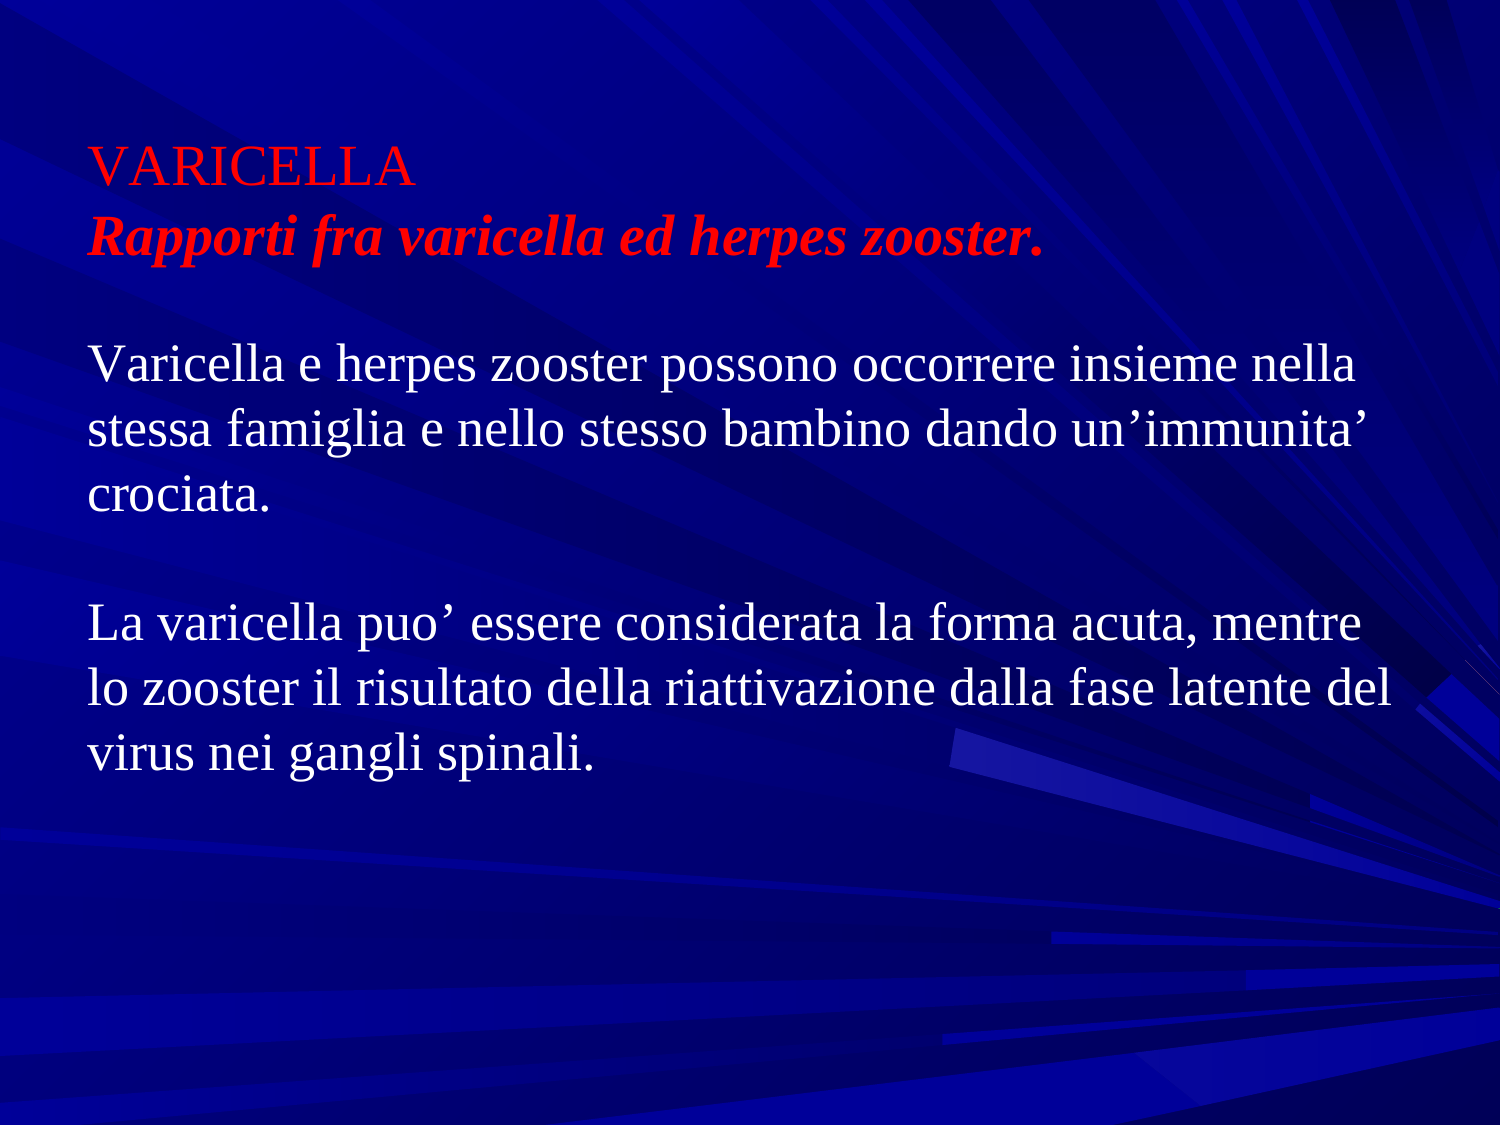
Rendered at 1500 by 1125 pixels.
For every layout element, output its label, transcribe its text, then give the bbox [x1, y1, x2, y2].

text_box VARICELLA Rapporti fra varicella ed herpes zooster. Varicella e herpes zooster possono occorrere insieme nella stessa famiglia e nello stesso bambino dando un’immunita’ crociata. La varicella puo’ essere considerata la forma acuta, mentre lo zooster il risultato della riattivazione dalla fase latente del virus nei gangli spinali. [72, 119, 1426, 855]
